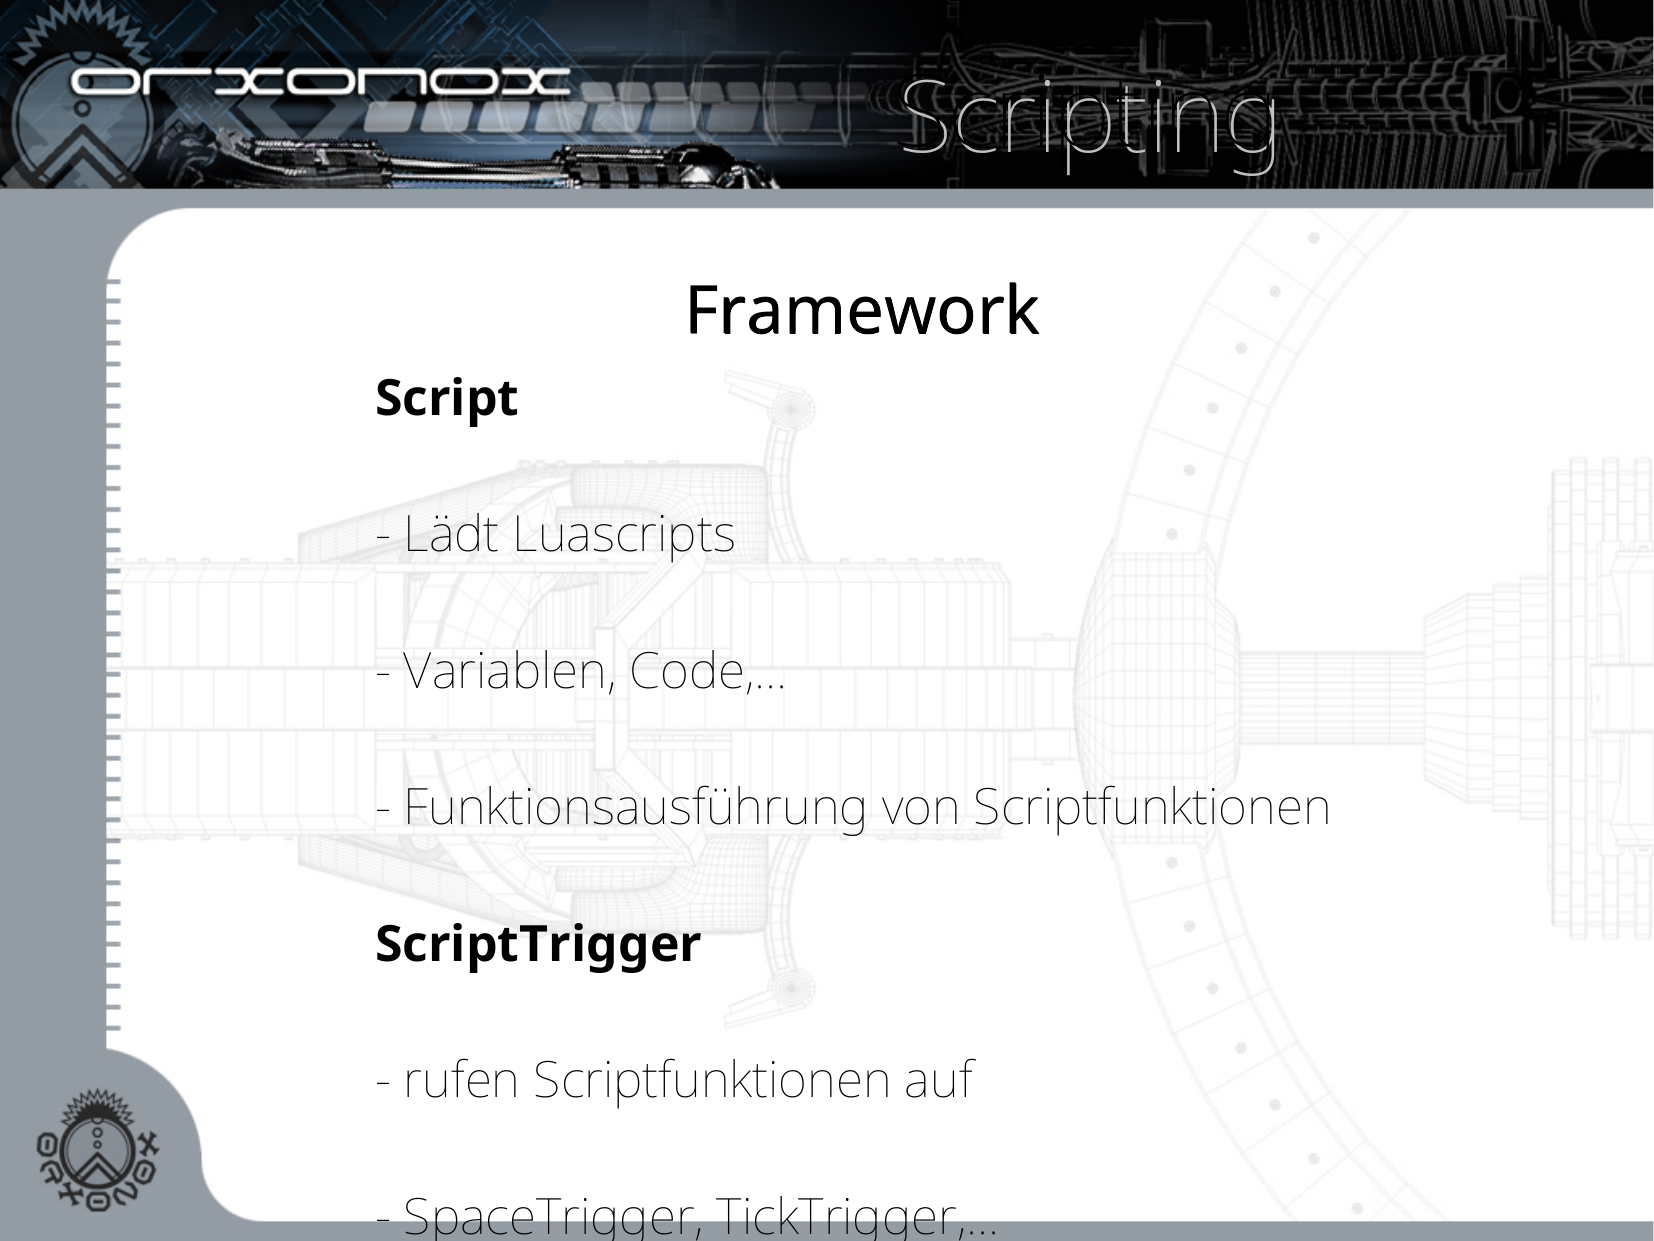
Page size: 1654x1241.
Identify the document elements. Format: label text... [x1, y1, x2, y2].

picture [0, 0, 1654, 1241]
text_box Scripting [842, 32, 1349, 164]
text_box Framework [187, 262, 1538, 341]
text_box Script - Lädt Luascripts - Variablen, Code,... - Funktionsausführung von Scriptfunktionen ScriptTrigger - rufen Scriptfunktionen auf - SpaceTrigger, TickTrigger,... [324, 354, 1600, 1185]
